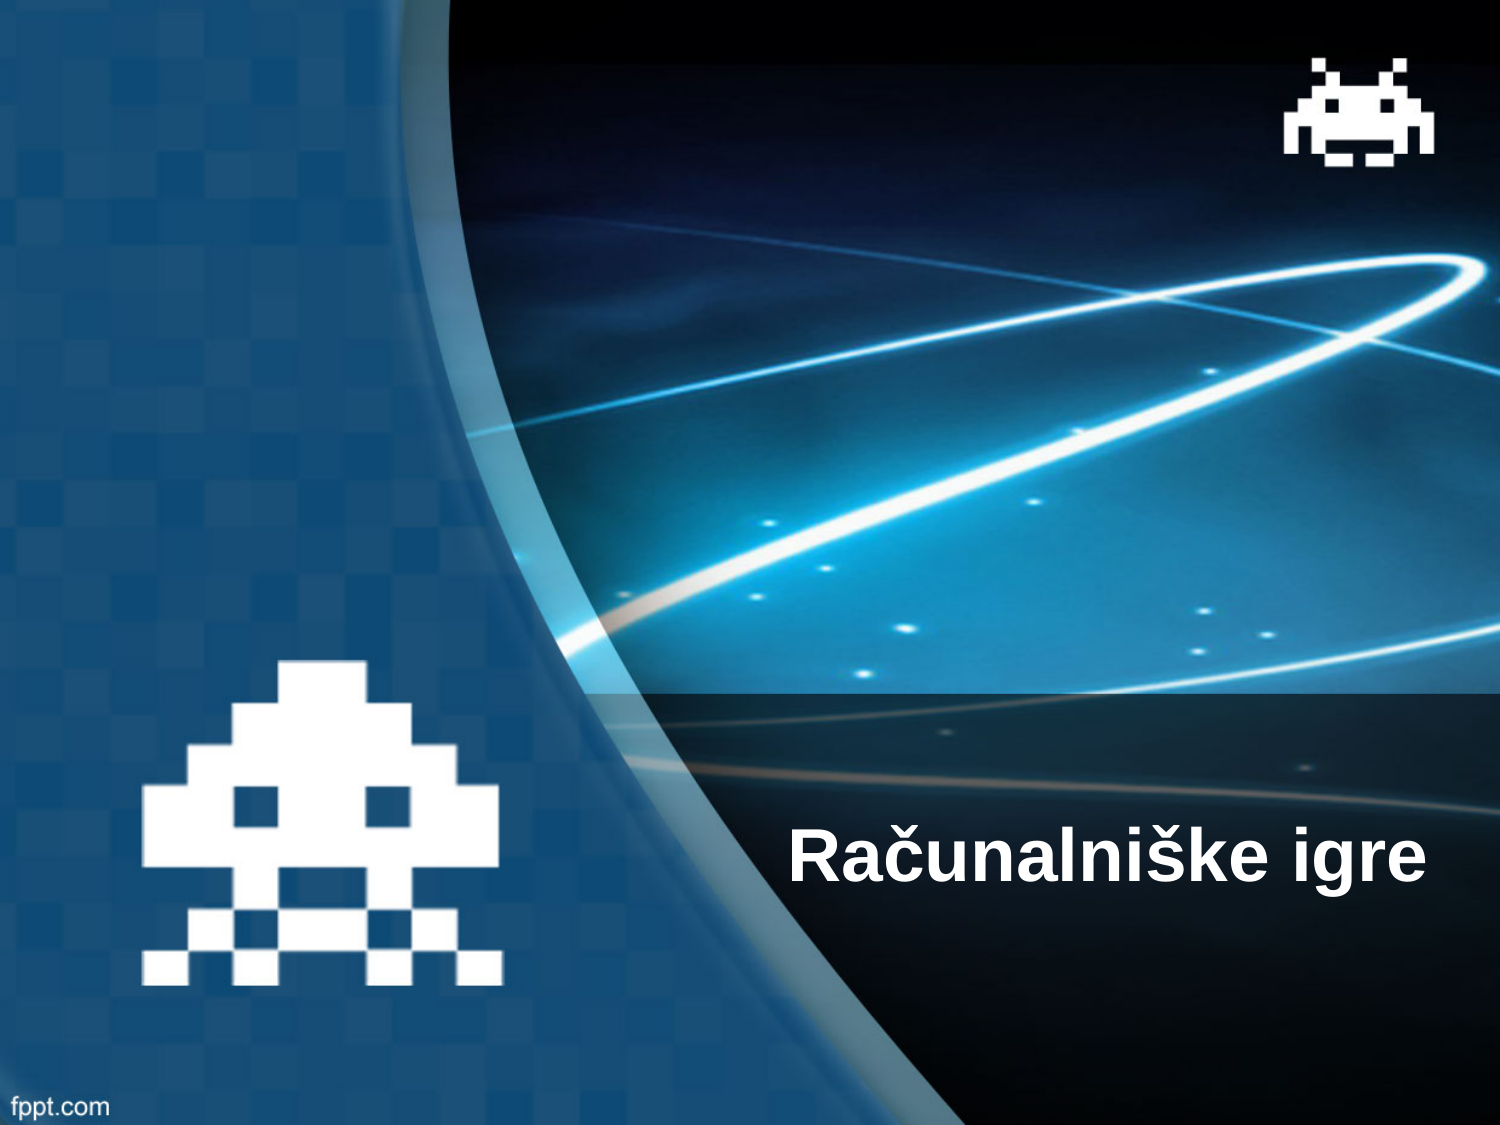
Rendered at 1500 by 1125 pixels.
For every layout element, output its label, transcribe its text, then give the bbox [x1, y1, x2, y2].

title Računalniške igre [541, 751, 1500, 952]
picture [0, 0, 1500, 1125]
